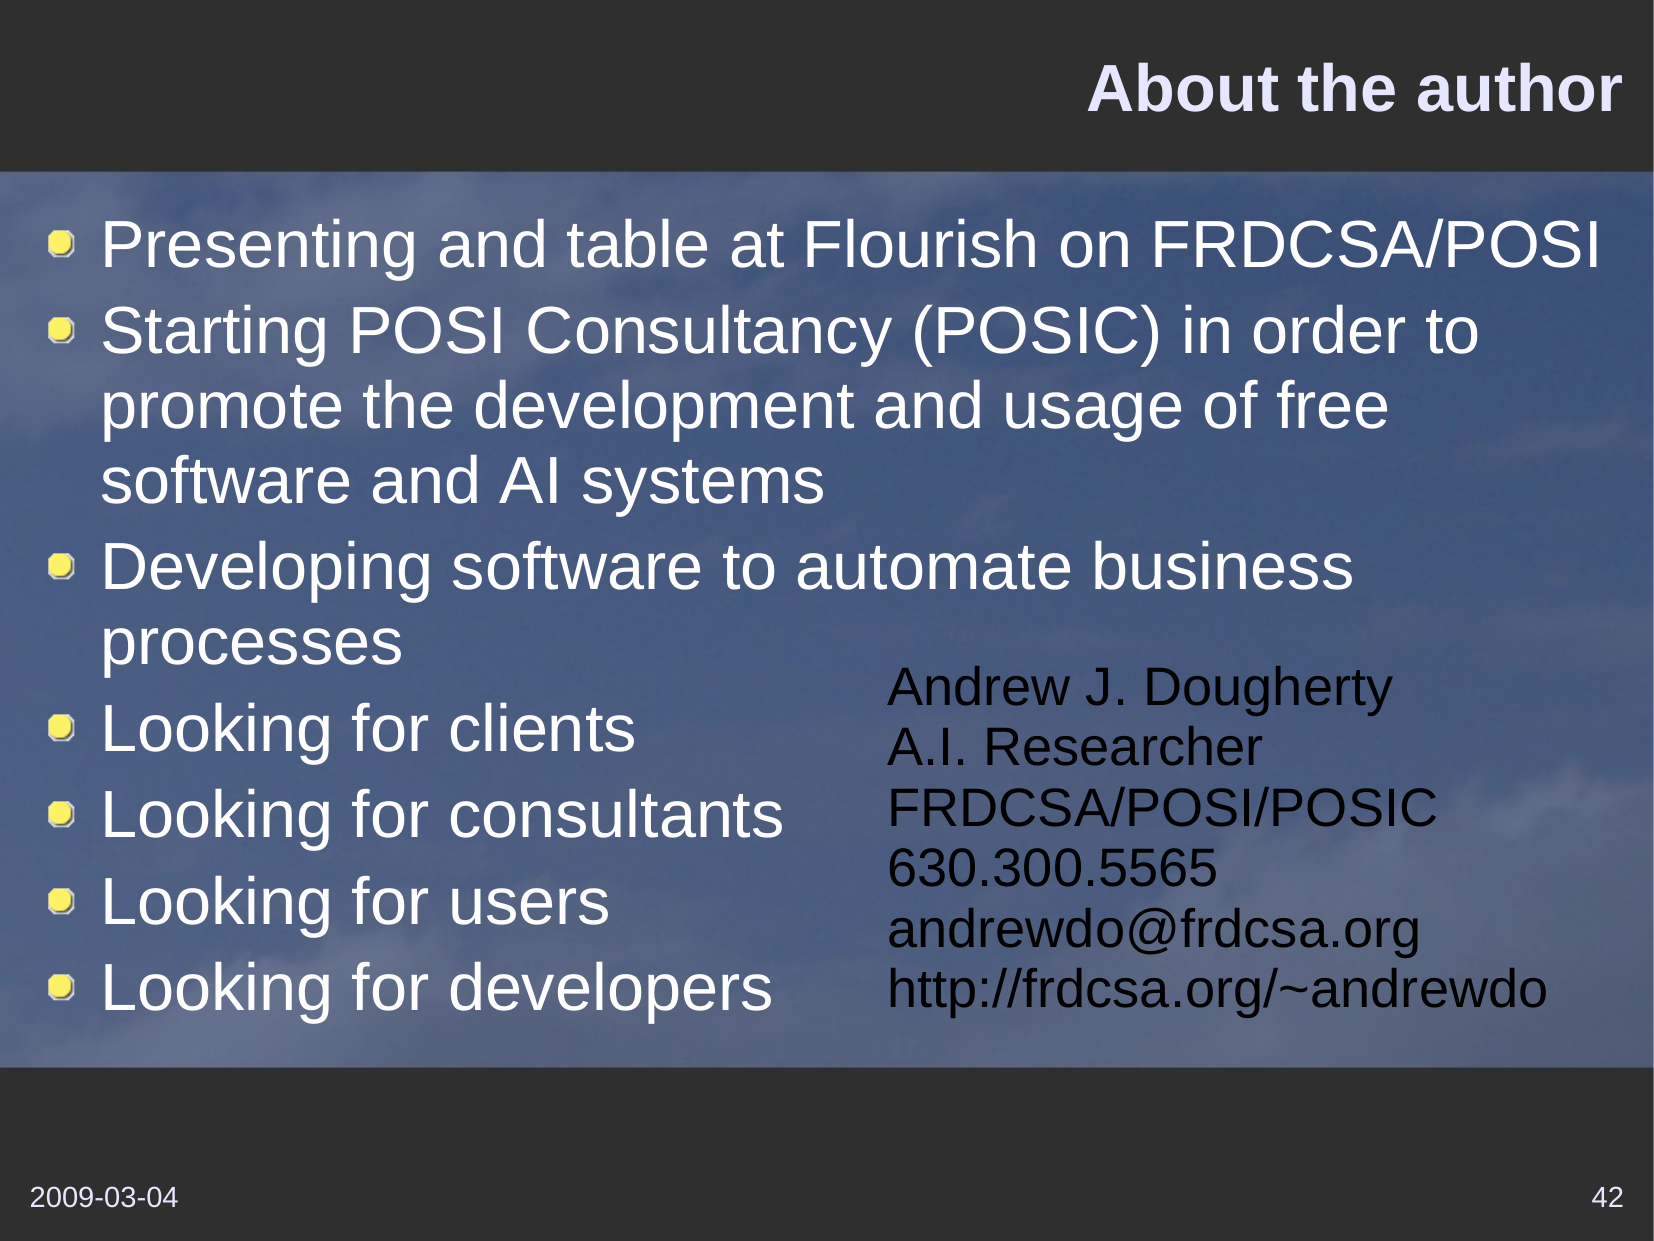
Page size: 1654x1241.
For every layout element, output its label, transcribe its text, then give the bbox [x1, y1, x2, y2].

picture [0, 0, 1654, 1241]
text_box Andrew J. Dougherty A.I. Researcher FRDCSA/POSI/POSIC 630.300.5565 andrewdo@frdcsa.org http://frdcsa.org/~andrewdo [872, 648, 1595, 1123]
list Presenting and table at Flourish on FRDCSA/POSI Starting POSI Consultancy (POSIC) in order to promote the development and usage of free software and AI systems Developing software to automate business processes Looking for clients Looking for consultants Looking for users Looking for developers [29, 206, 1625, 1026]
title About the author [29, 36, 1625, 141]
